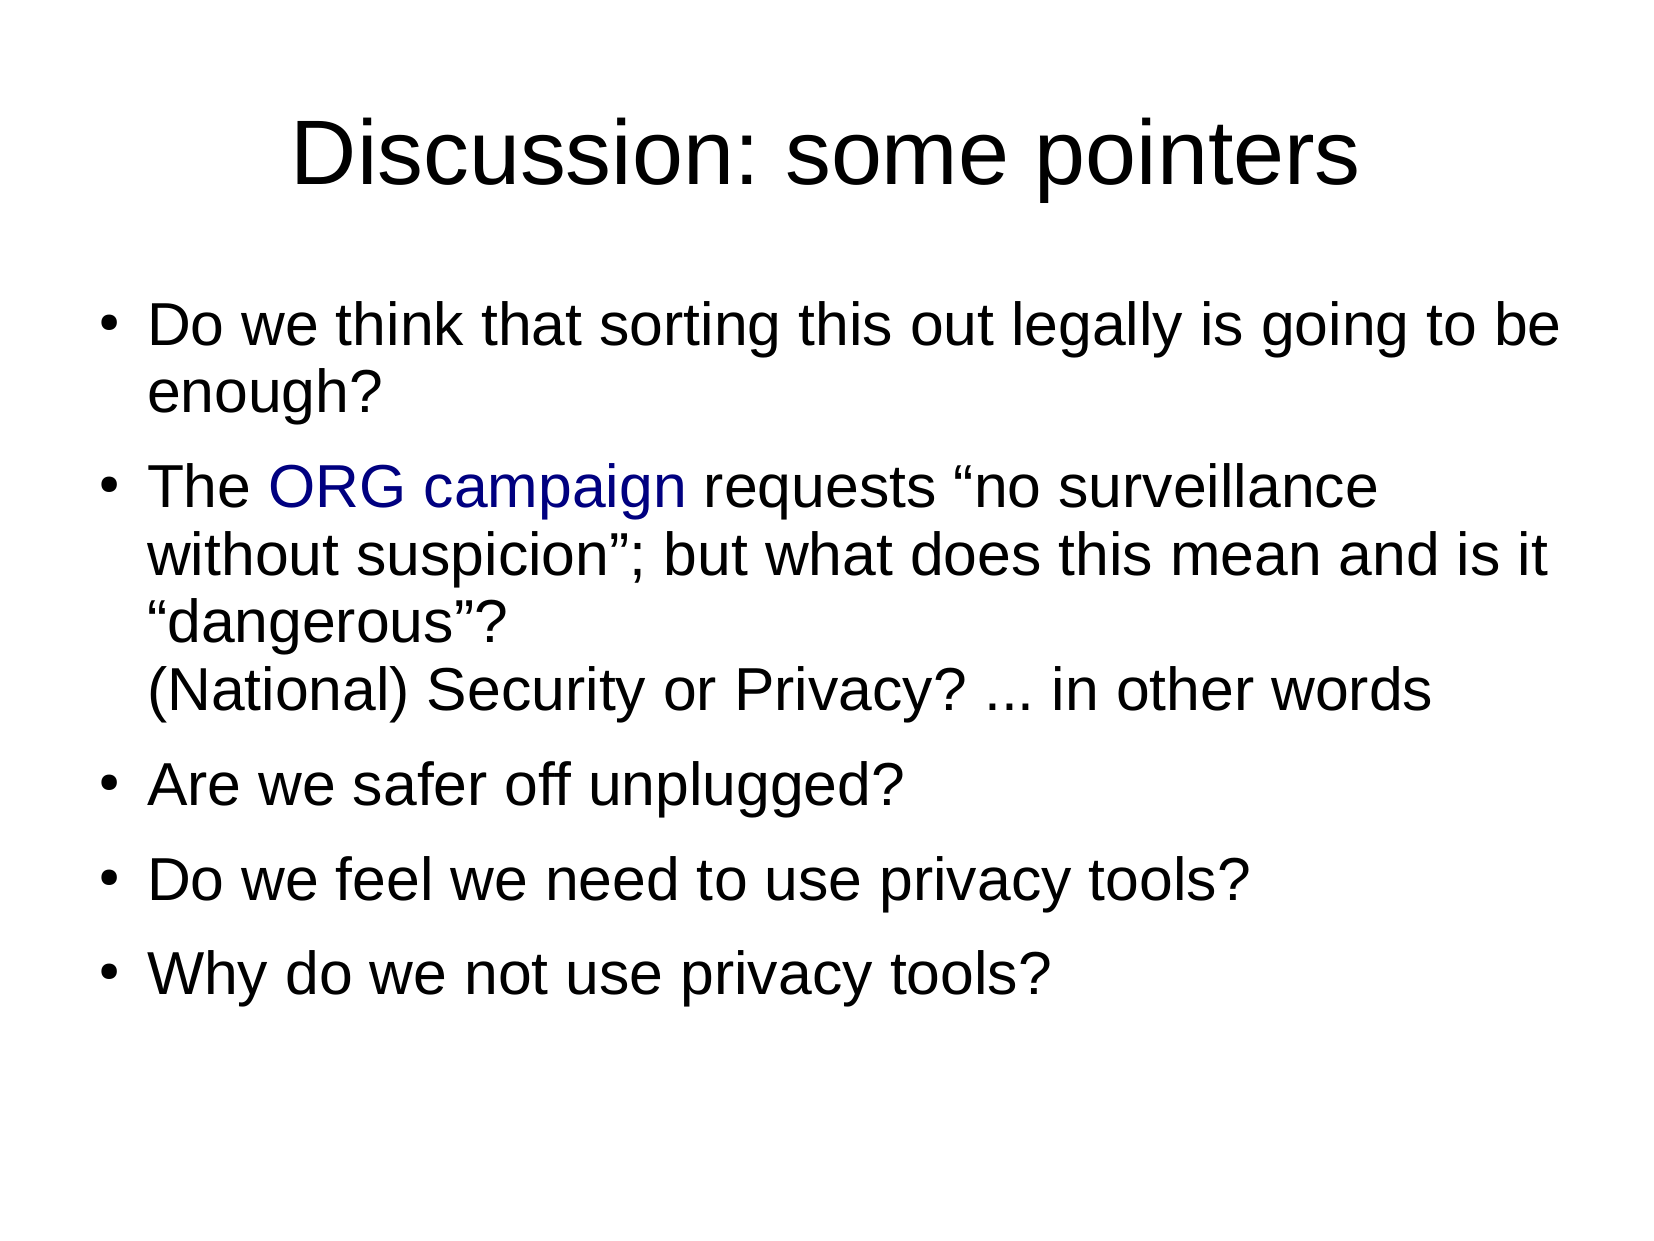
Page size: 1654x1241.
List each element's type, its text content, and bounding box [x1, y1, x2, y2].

title Discussion: some pointers [82, 49, 1571, 257]
list Do we think that sorting this out legally is going to be enough? The ORG campaign requests “no surveillance without suspicion”; but what does this mean and is it “dangerous”? (National) Security or Privacy? ... in other words Are we safer off unplugged? Do we feel we need to use privacy tools? Why do we not use privacy tools? [82, 290, 1571, 1010]
